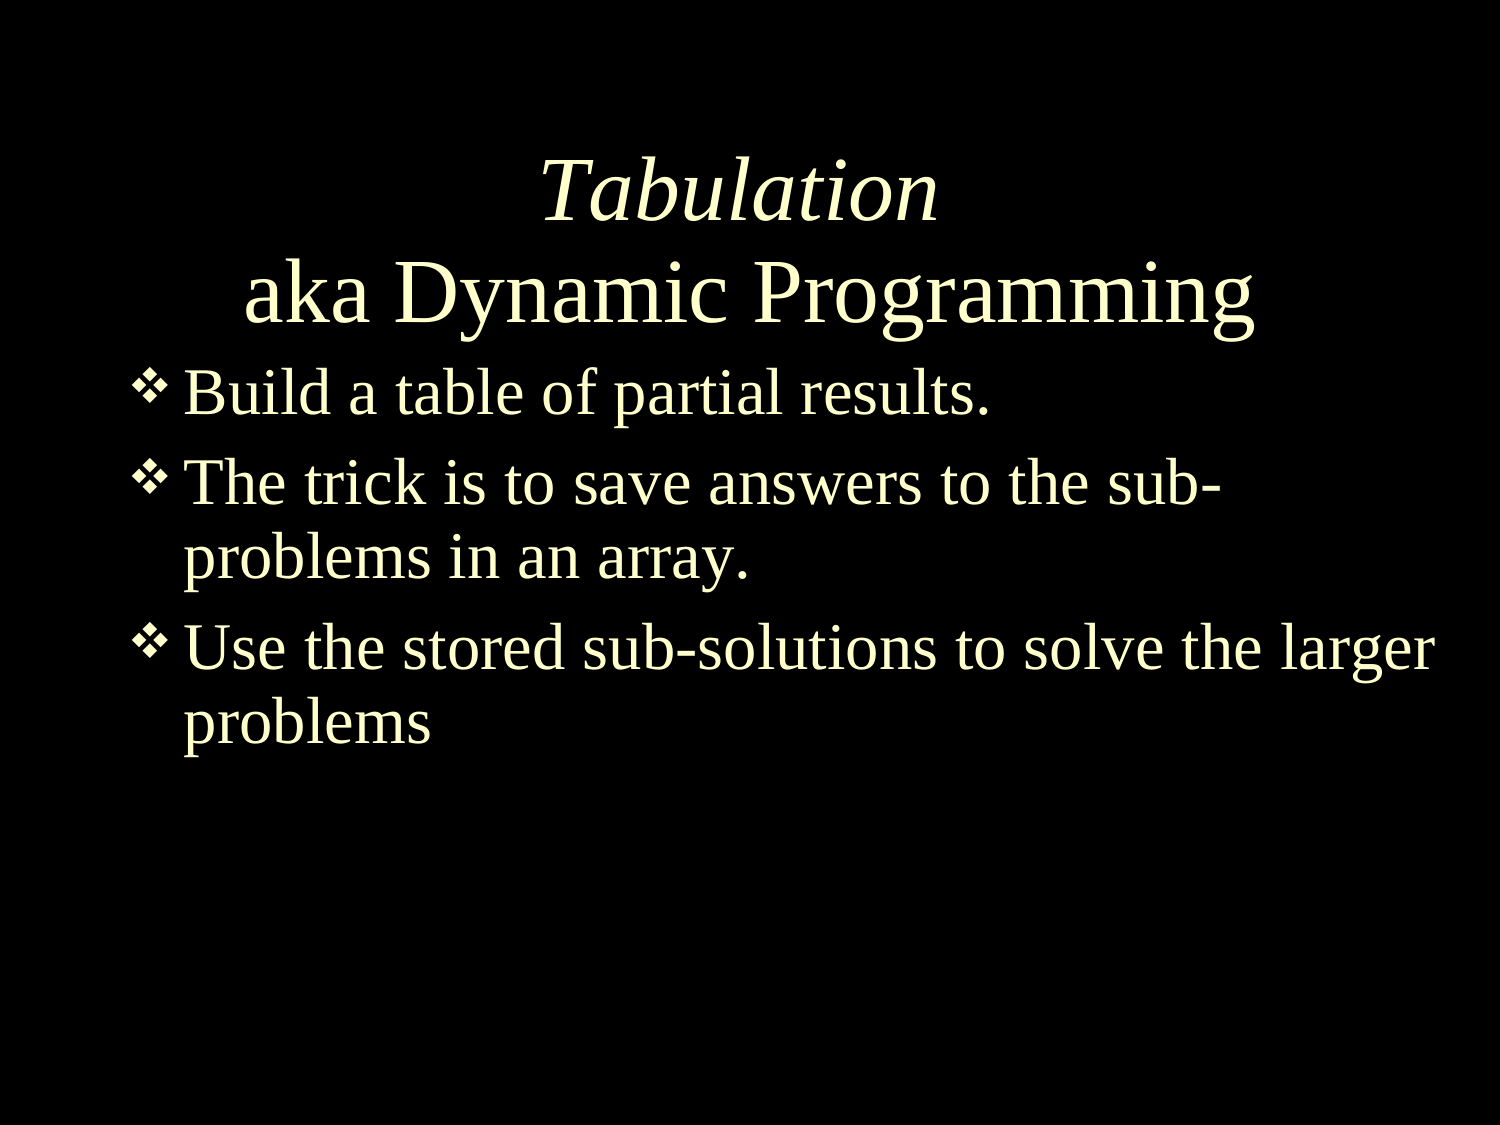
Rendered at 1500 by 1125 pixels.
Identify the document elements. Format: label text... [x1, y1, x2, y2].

title Tabulation aka Dynamic Programming [22, 131, 1480, 350]
list Build a table of partial results. The trick is to save answers to the sub-problems in an array. Use the stored sub-solutions to solve the larger problems [112, 347, 1482, 1026]
